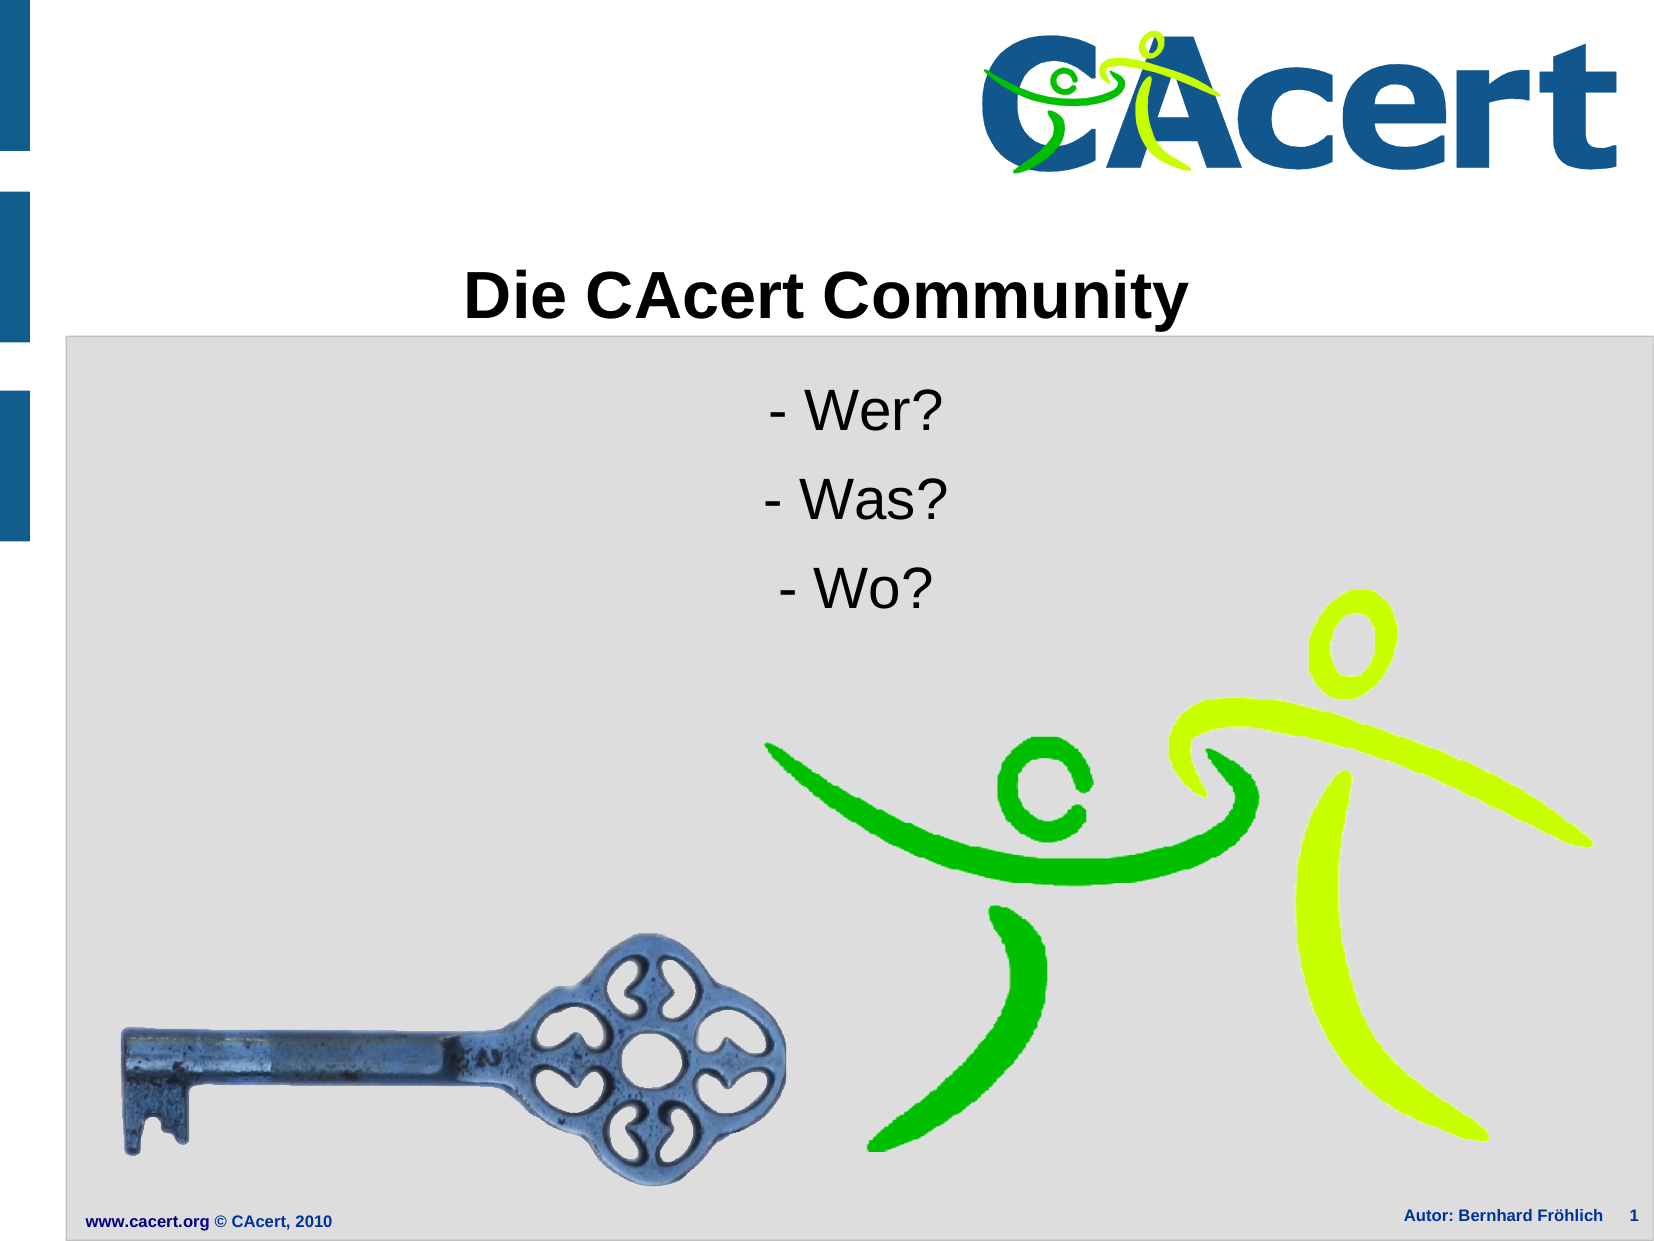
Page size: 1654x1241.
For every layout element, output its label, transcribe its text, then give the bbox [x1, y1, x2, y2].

text_box - Wer? - Was? - Wo? [59, 346, 1654, 628]
title Die CAcert Community [121, 174, 1533, 333]
picture [106, 590, 1595, 1203]
